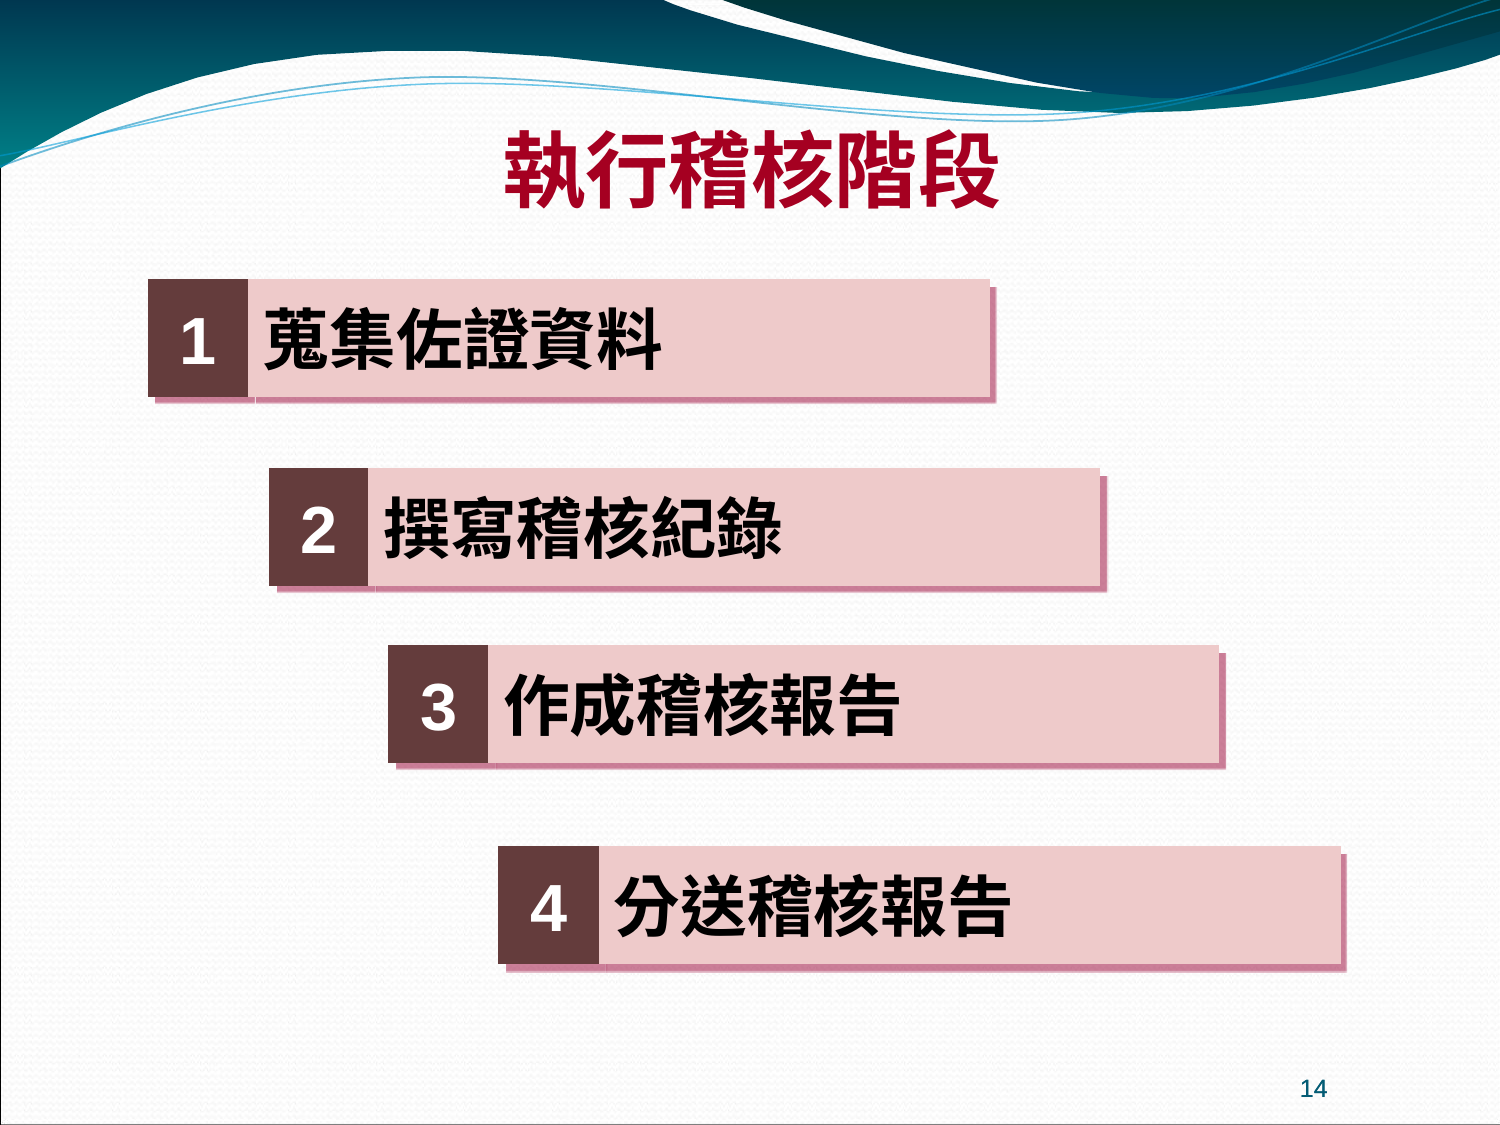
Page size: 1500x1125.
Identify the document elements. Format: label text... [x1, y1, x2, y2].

text_box 分送稽核報告 [599, 846, 1341, 964]
text_box 撰寫稽核紀錄 [368, 468, 1100, 586]
text_box 作成稽核報告 [488, 645, 1219, 763]
text_box 3 [388, 645, 488, 763]
text_box 4 [498, 846, 599, 964]
title 執行稽核階段 [76, 31, 1427, 219]
text_box 2 [269, 468, 368, 586]
text_box 蒐集佐證資料 [248, 279, 990, 397]
text_box [1299, 1042, 1426, 1103]
text_box 1 [148, 279, 248, 397]
